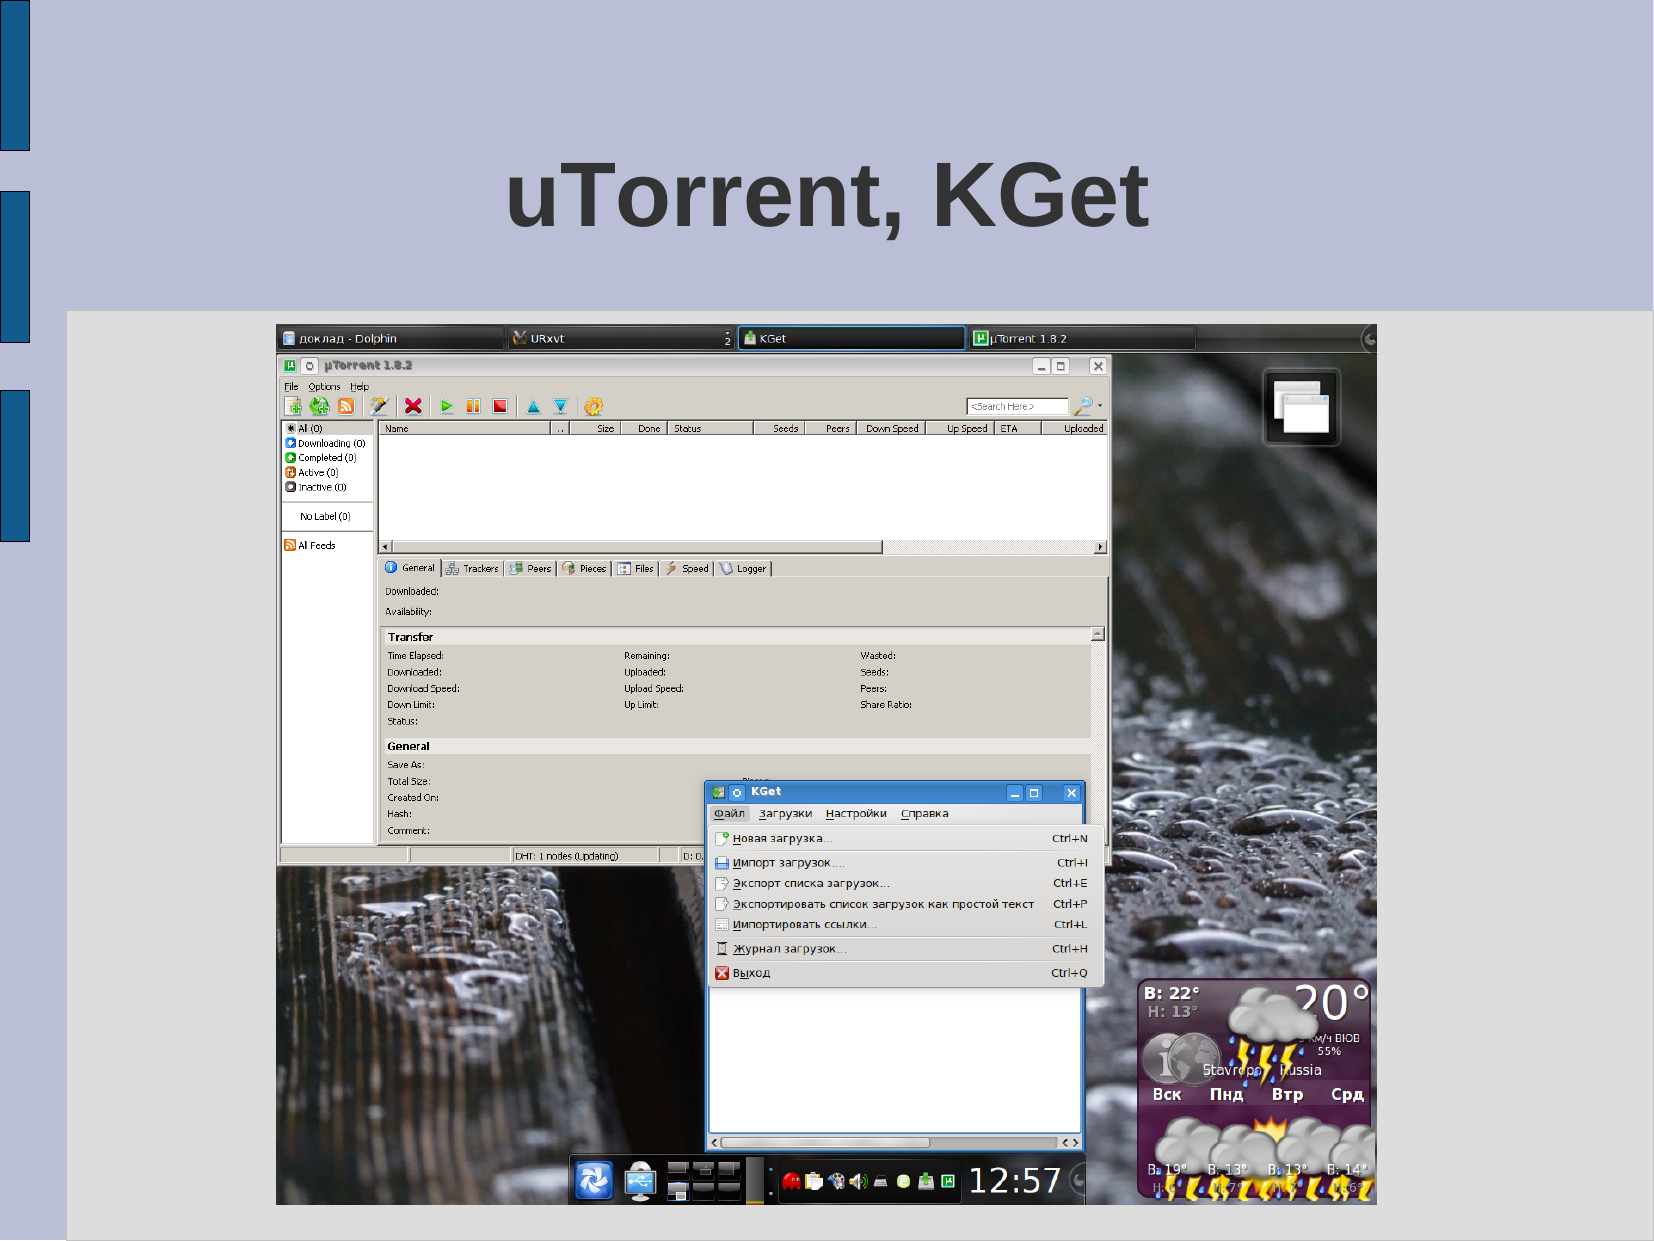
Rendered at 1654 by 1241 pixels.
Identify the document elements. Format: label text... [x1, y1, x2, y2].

picture [276, 324, 1377, 1205]
title uTorrent, KGet [121, 98, 1534, 291]
